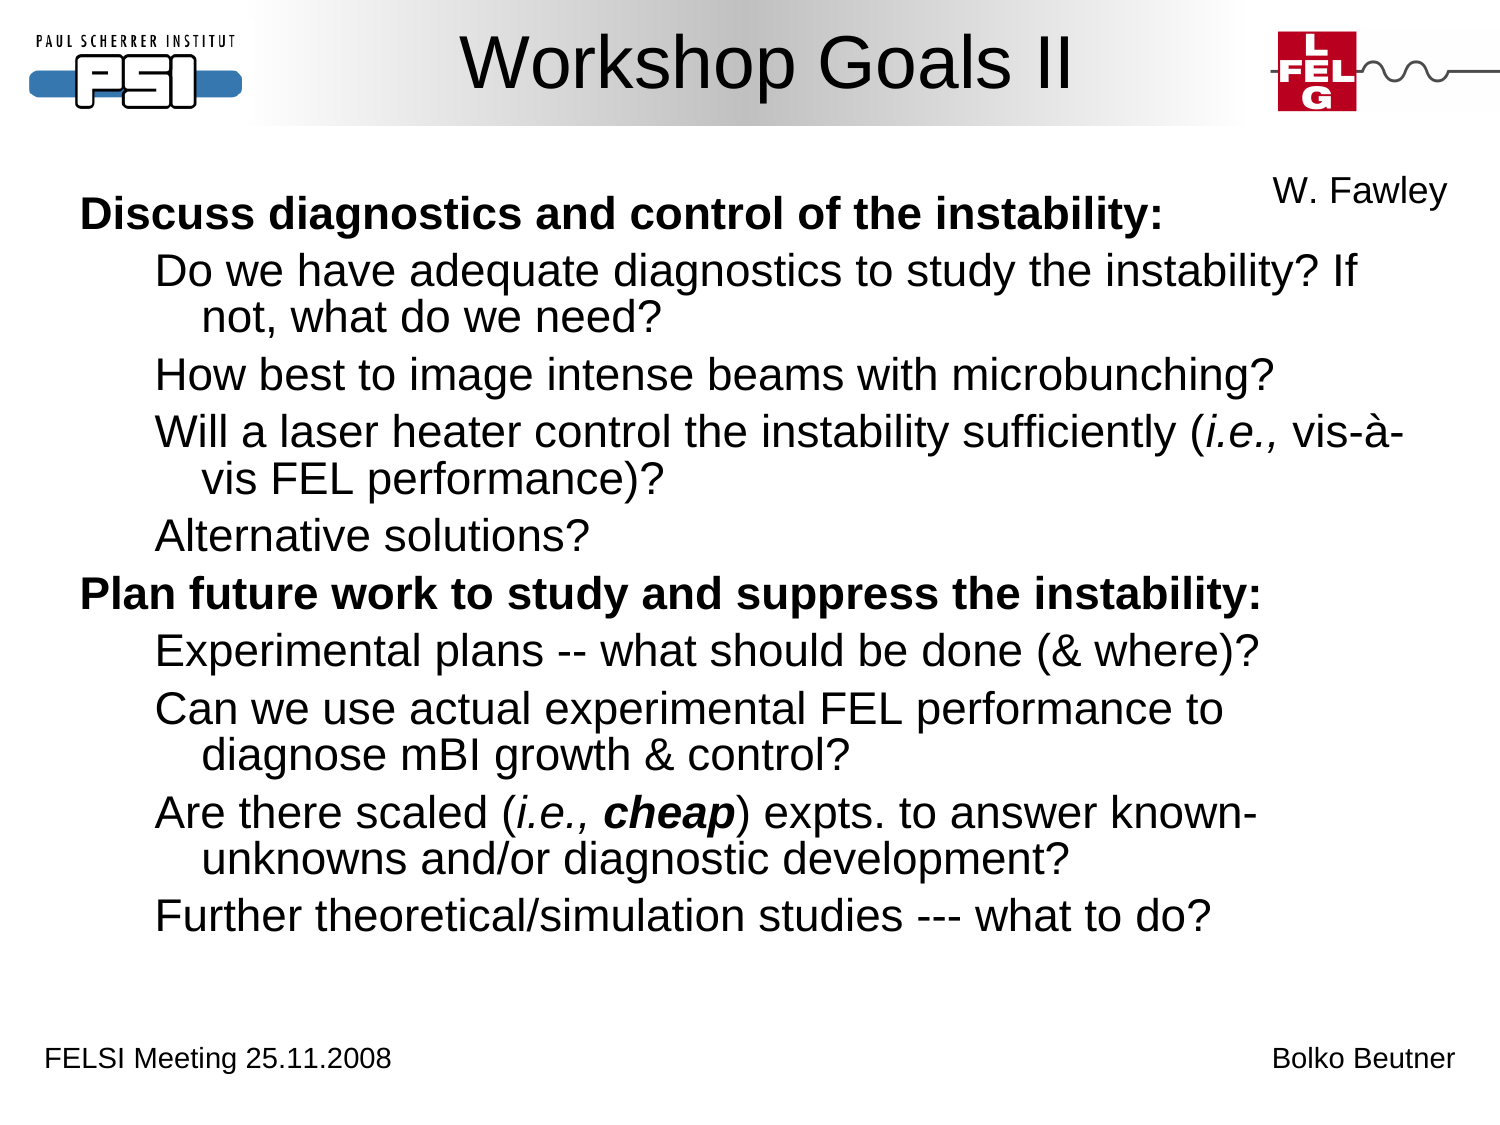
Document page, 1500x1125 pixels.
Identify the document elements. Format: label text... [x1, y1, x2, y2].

title Workshop Goals II [265, 0, 1270, 126]
text_box W. Fawley [1257, 162, 1474, 220]
picture [17, 19, 256, 119]
list Discuss diagnostics and control of the instability: Do we have adequate diagnostics to study the instability? If not, what do we need? How best to image intense beams with microbunching? Will a laser heater control the instability sufficiently (i.e., vis-à-vis FEL performance)? Alternative solutions? Plan future work to study and suppress the instability: Experimental plans -- what should be done (& where)? Can we use actual experimental FEL performance to diagnose mBI growth & control? Are there scaled (i.e., cheap) expts. to answer known-unknowns and/or diagnostic development? Further theoretical/simulation studies --- what to do? [64, 184, 1436, 988]
picture [1270, 30, 1500, 113]
